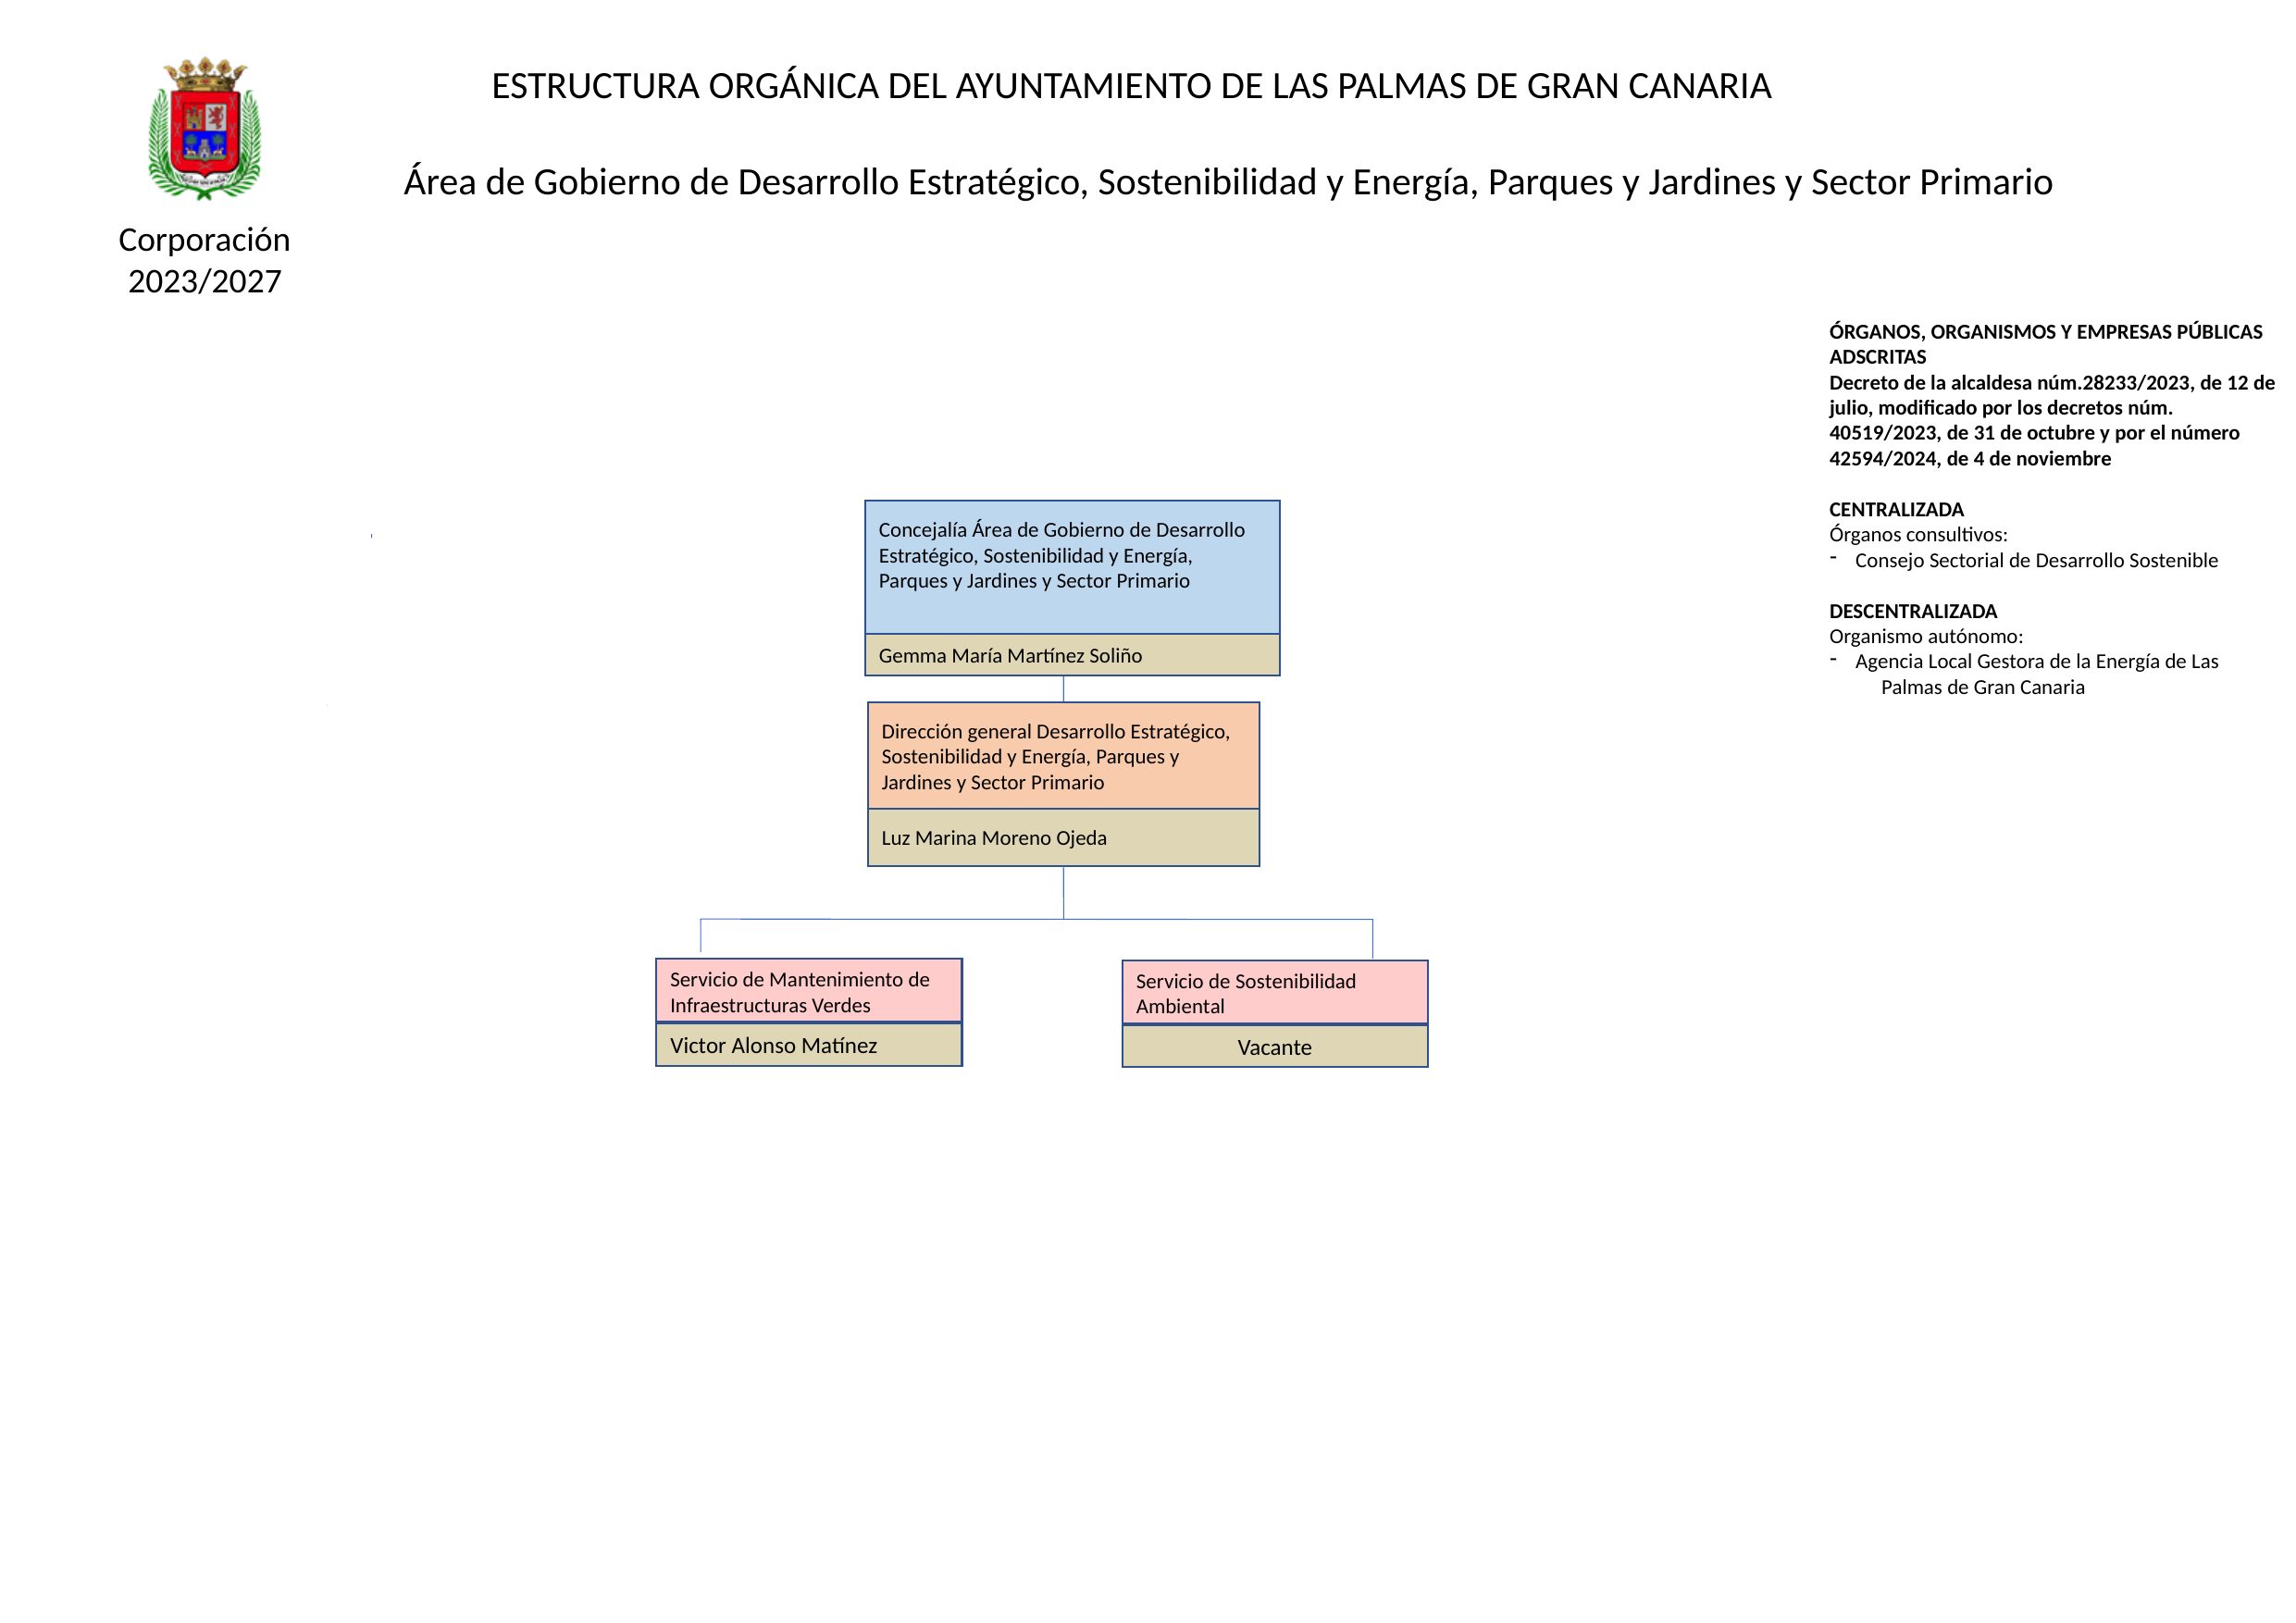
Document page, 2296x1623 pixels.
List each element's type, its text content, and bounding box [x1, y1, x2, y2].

text_box ESTRUCTURA ORGÁNICA DEL AYUNTAMIENTO DE LAS PALMAS DE GRAN CANARIA [478, 53, 1787, 113]
text_box Vacante [1123, 1025, 1428, 1067]
text_box Victor Alonso Matínez [656, 1023, 962, 1066]
text_box Concejalía Área de Gobierno de Desarrollo Estratégico, Sostenibilidad y Energía, Parques y Jardines y Sector Primario [865, 501, 1280, 634]
text_box Área de Gobierno de Desarrollo Estratégico, Sostenibilidad y Energía, Parques y Jardines y Sector Primario [391, 149, 2112, 209]
text_box Gemma María Martínez Soliño [865, 634, 1280, 675]
text_box Servicio de Sostenibilidad Ambiental [1123, 960, 1428, 1023]
text_box Servicio de Mantenimiento de Infraestructuras Verdes [656, 959, 962, 1022]
picture [146, 53, 263, 204]
text_box Corporación 2023/2027 [82, 209, 328, 306]
text_box ÓRGANOS, ORGANISMOS Y EMPRESAS PÚBLICAS ADSCRITAS Decreto de la alcaldesa núm.28233/2023, de 12 de julio, modificado por los decretos núm. 40519/2023, de 31 de octubre y por el número 42594/2024, de 4 de noviembre CENTRALIZADA Órganos consultivos: Consejo Sectorial de Desarrollo Sostenible DESCENTRALIZADA Organismo autónomo: Agencia Local Gestora de la Energía de Las Palmas de Gran Canaria [1816, 311, 2295, 706]
text_box Dirección general Desarrollo Estratégico, Sostenibilidad y Energía, Parques y Jardines y Sector Primario [868, 702, 1260, 809]
text_box Luz Marina Moreno Ojeda [868, 809, 1260, 866]
